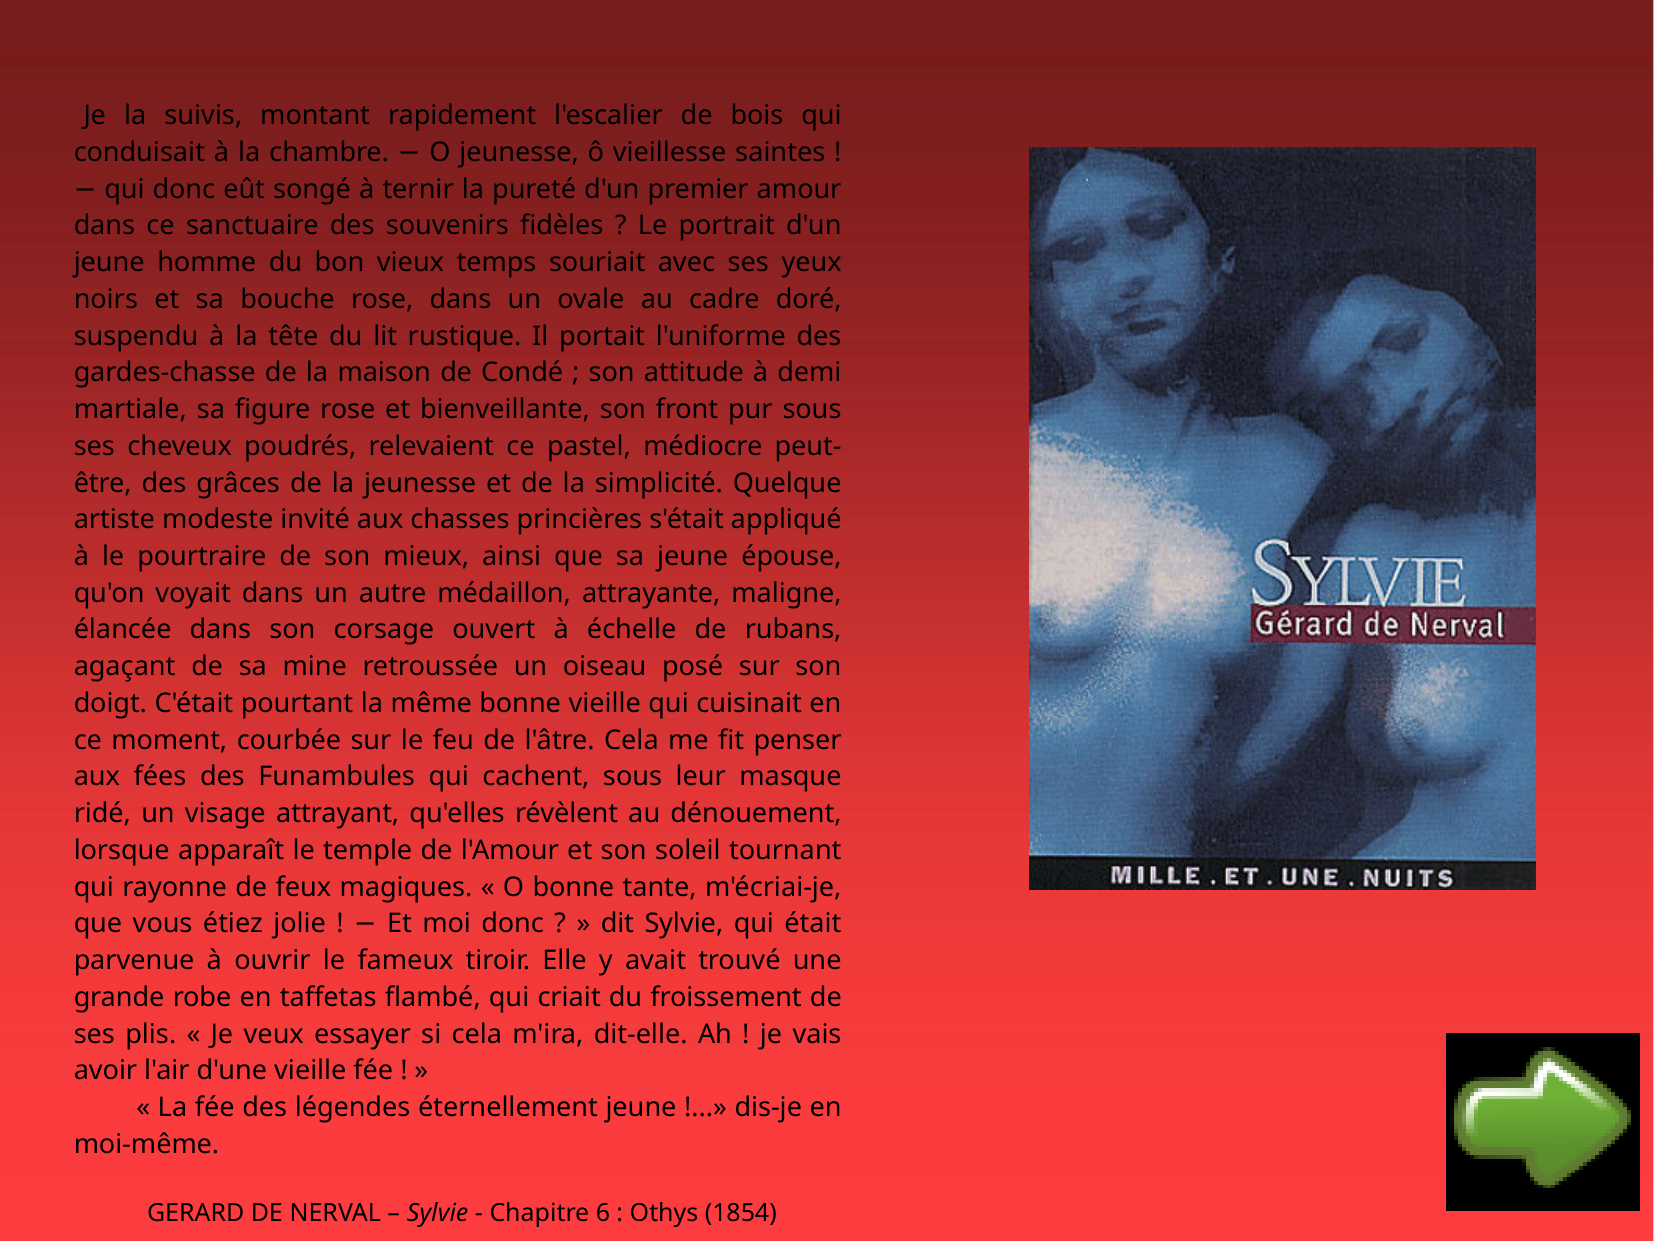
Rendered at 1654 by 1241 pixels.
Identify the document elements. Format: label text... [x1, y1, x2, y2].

text_box Je la suivis, montant rapidement l'escalier de bois qui conduisait à la chambre. − O jeunesse, ô vieillesse saintes ! − qui donc eût songé à ternir la pureté d'un premier amour dans ce sanctuaire des souvenirs fidèles ? Le portrait d'un jeune homme du bon vieux temps souriait avec ses yeux noirs et sa bouche rose, dans un ovale au cadre doré, suspendu à la tête du lit rustique. Il portait l'uniforme des gardes-chasse de la maison de Condé ; son attitude à demi martiale, sa figure rose et bienveillante, son front pur sous ses cheveux poudrés, relevaient ce pastel, médiocre peut-être, des grâces de la jeunesse et de la simplicité. Quelque artiste modeste invité aux chasses princières s'était appliqué à le pourtraire de son mieux, ainsi que sa jeune épouse, qu'on voyait dans un autre médaillon, attrayante, maligne, élancée dans son corsage ouvert à échelle de rubans, agaçant de sa mine retroussée un oiseau posé sur son doigt. C'était pourtant la même bonne vieille qui cuisinait en ce moment, courbée sur le feu de l'âtre. Cela me fit penser aux fées des Funambules qui cachent, sous leur masque ridé, un visage attrayant, qu'elles révèlent au dénouement, lorsque apparaît le temple de l'Amour et son soleil tournant qui rayonne de feux magiques. « O bonne tante, m'écriai-je, que vous étiez jolie ! − Et moi donc ? » dit Sylvie, qui était parvenue à ouvrir le fameux tiroir. Elle y avait trouvé une grande robe en taffetas flambé, qui criait du froissement de ses plis. « Je veux essayer si cela m'ira, dit-elle. Ah ! je vais avoir l'air d'une vieille fée ! » « La fée des légendes éternellement jeune !...» dis-je en moi-même. GERARD DE NERVAL – Sylvie - Chapitre 6 : Othys (1854) [59, 88, 857, 1152]
picture [0, 0, 1654, 1241]
